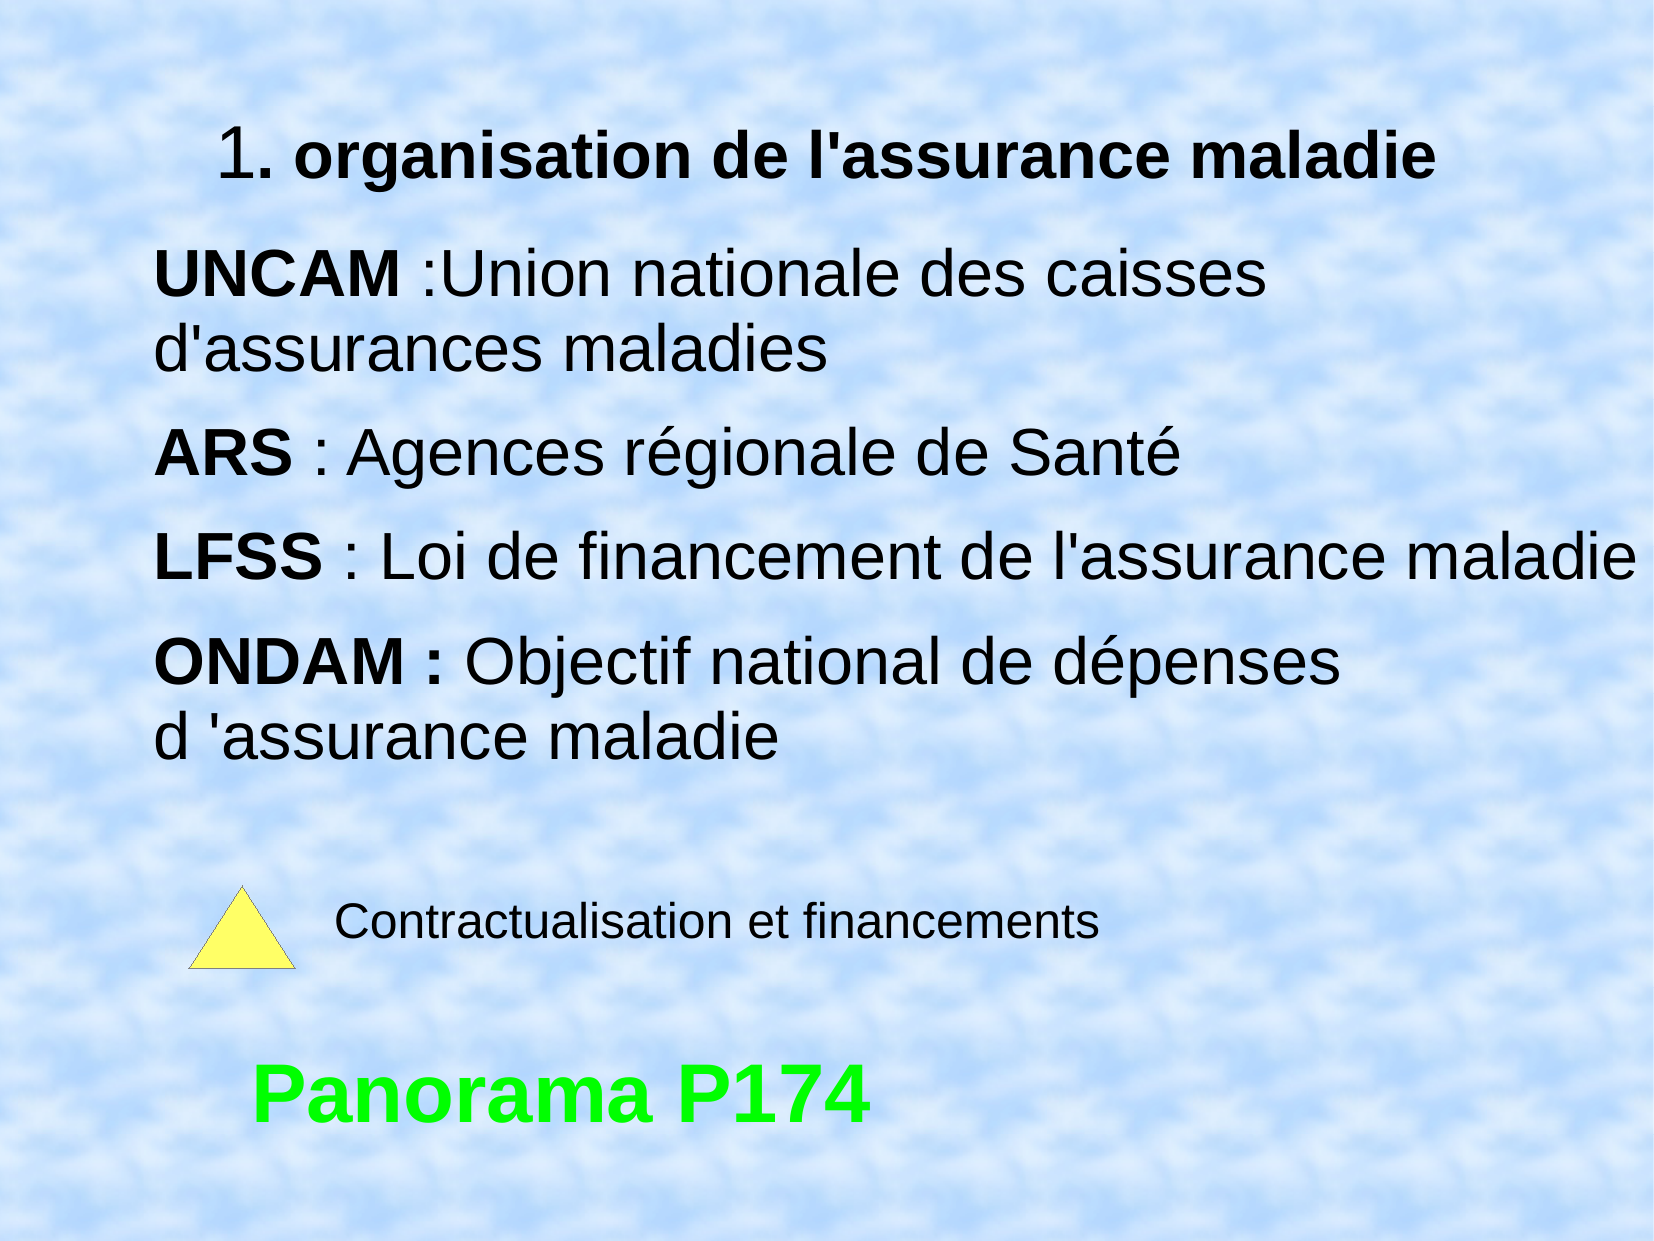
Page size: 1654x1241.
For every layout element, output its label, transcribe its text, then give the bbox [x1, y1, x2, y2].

title 1. organisation de l'assurance maladie [82, 49, 1571, 236]
list UNCAM :Union nationale des caisses d'assurances maladies ARS : Agences régionale de Santé LFSS : Loi de financement de l'assurance maladie ONDAM : Objectif national de dépenses d 'assurance maladie [82, 236, 1642, 956]
picture [0, 0, 1654, 1241]
text_box [188, 885, 296, 969]
text_box Panorama P174 [236, 1039, 1571, 1148]
text_box Contractualisation et financements [318, 885, 1394, 957]
